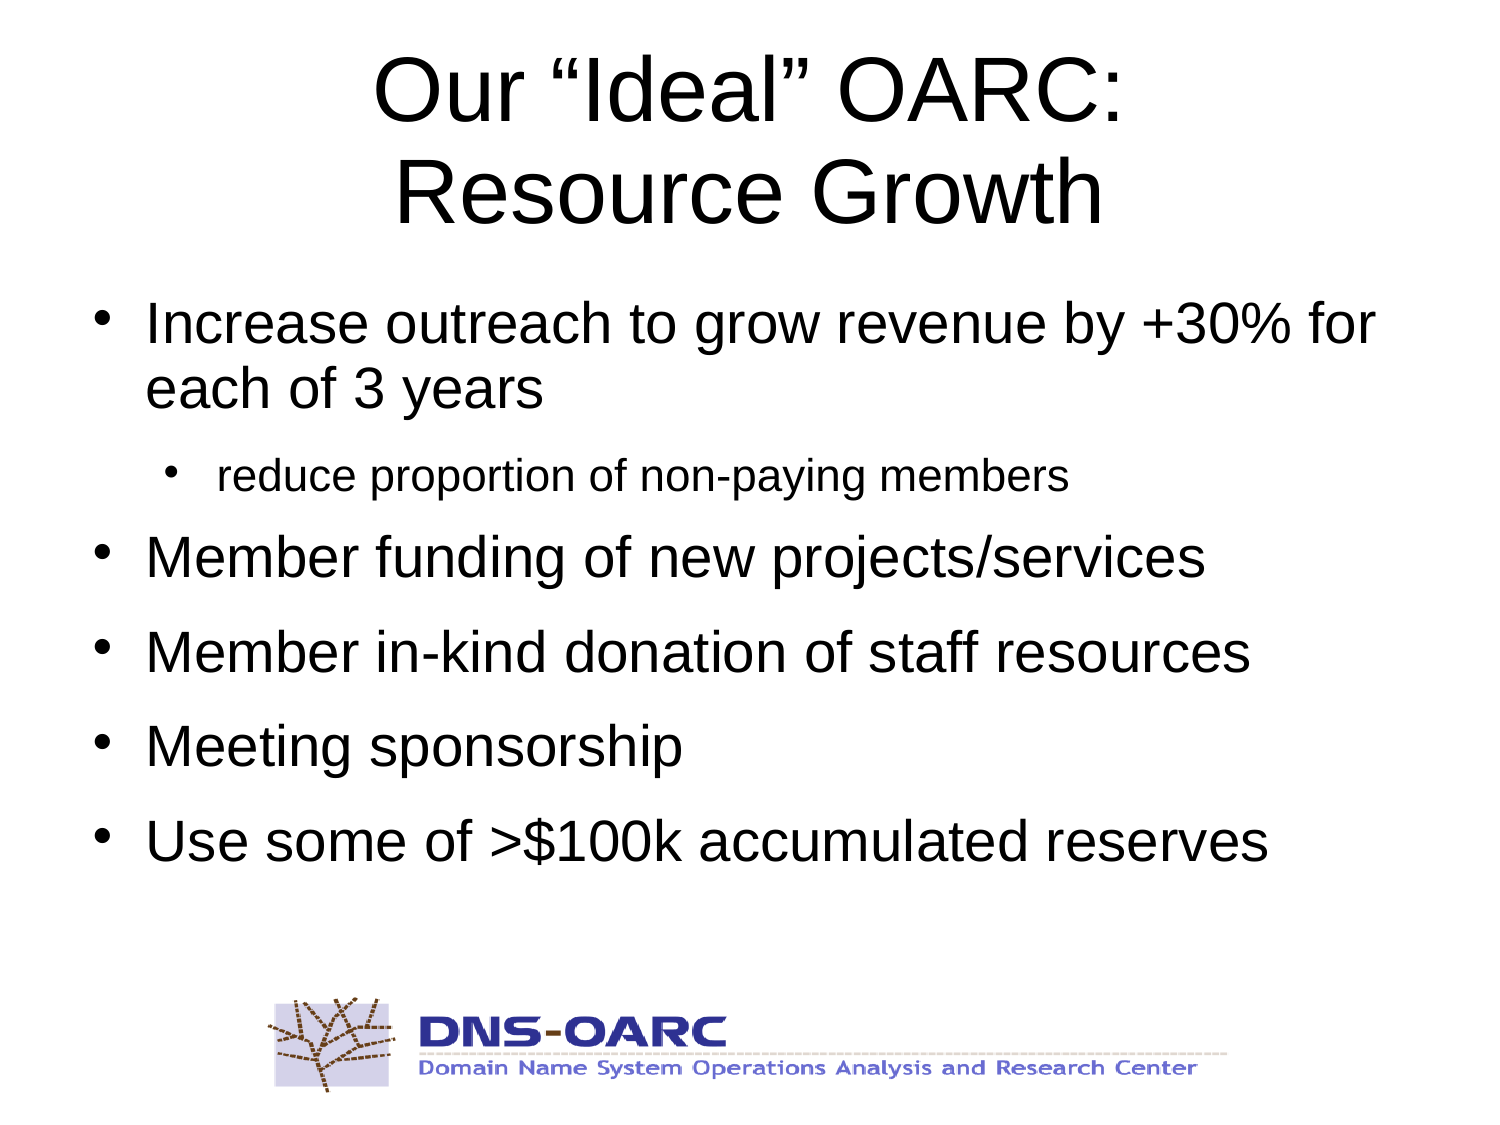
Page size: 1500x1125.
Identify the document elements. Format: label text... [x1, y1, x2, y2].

title Our “Ideal” OARC: Resource Growth [75, 33, 1426, 245]
list Increase outreach to grow revenue by +30% for each of 3 years reduce proportion of non-paying members Member funding of new projects/services Member in-kind donation of staff resources Meeting sponsorship Use some of >$100k accumulated reserves [75, 286, 1426, 940]
picture [214, 991, 1259, 1099]
